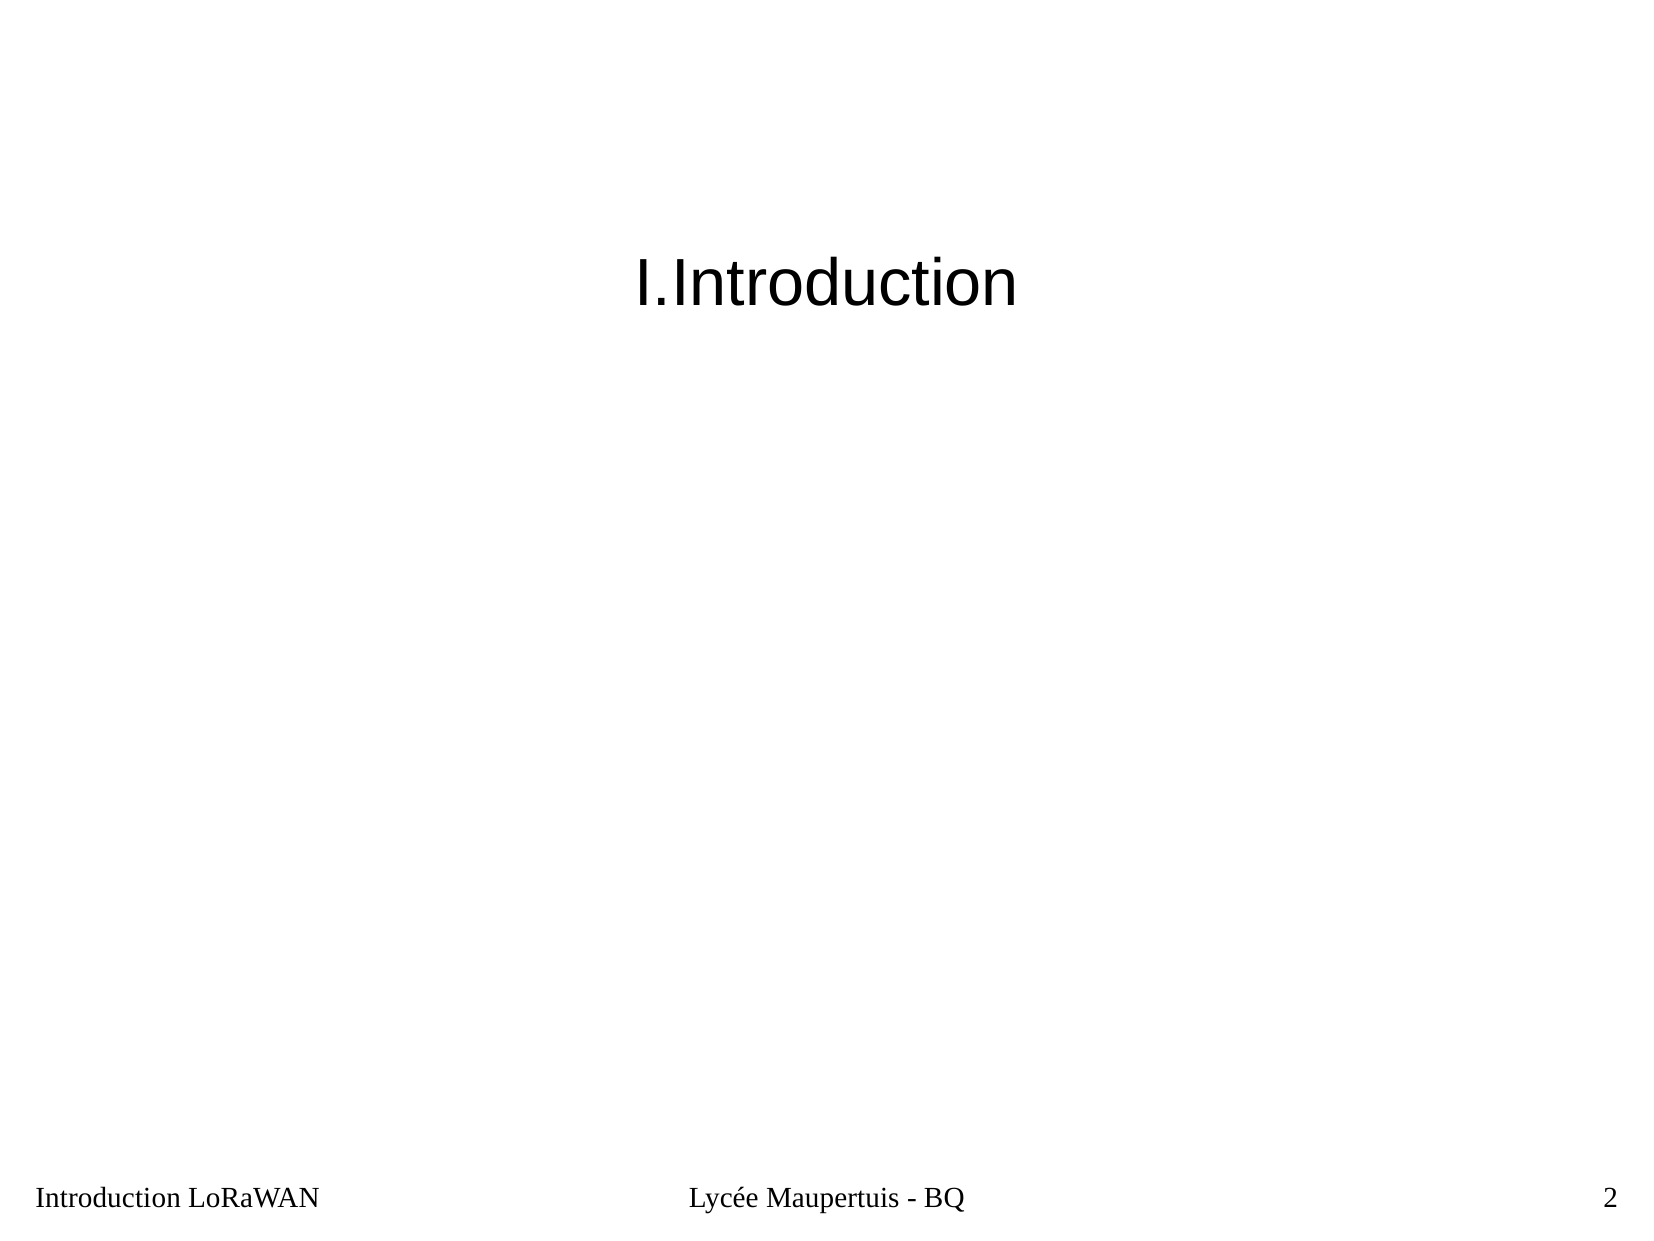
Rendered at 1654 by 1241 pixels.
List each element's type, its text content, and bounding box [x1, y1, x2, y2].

subtitle Introduction [35, 35, 1619, 529]
